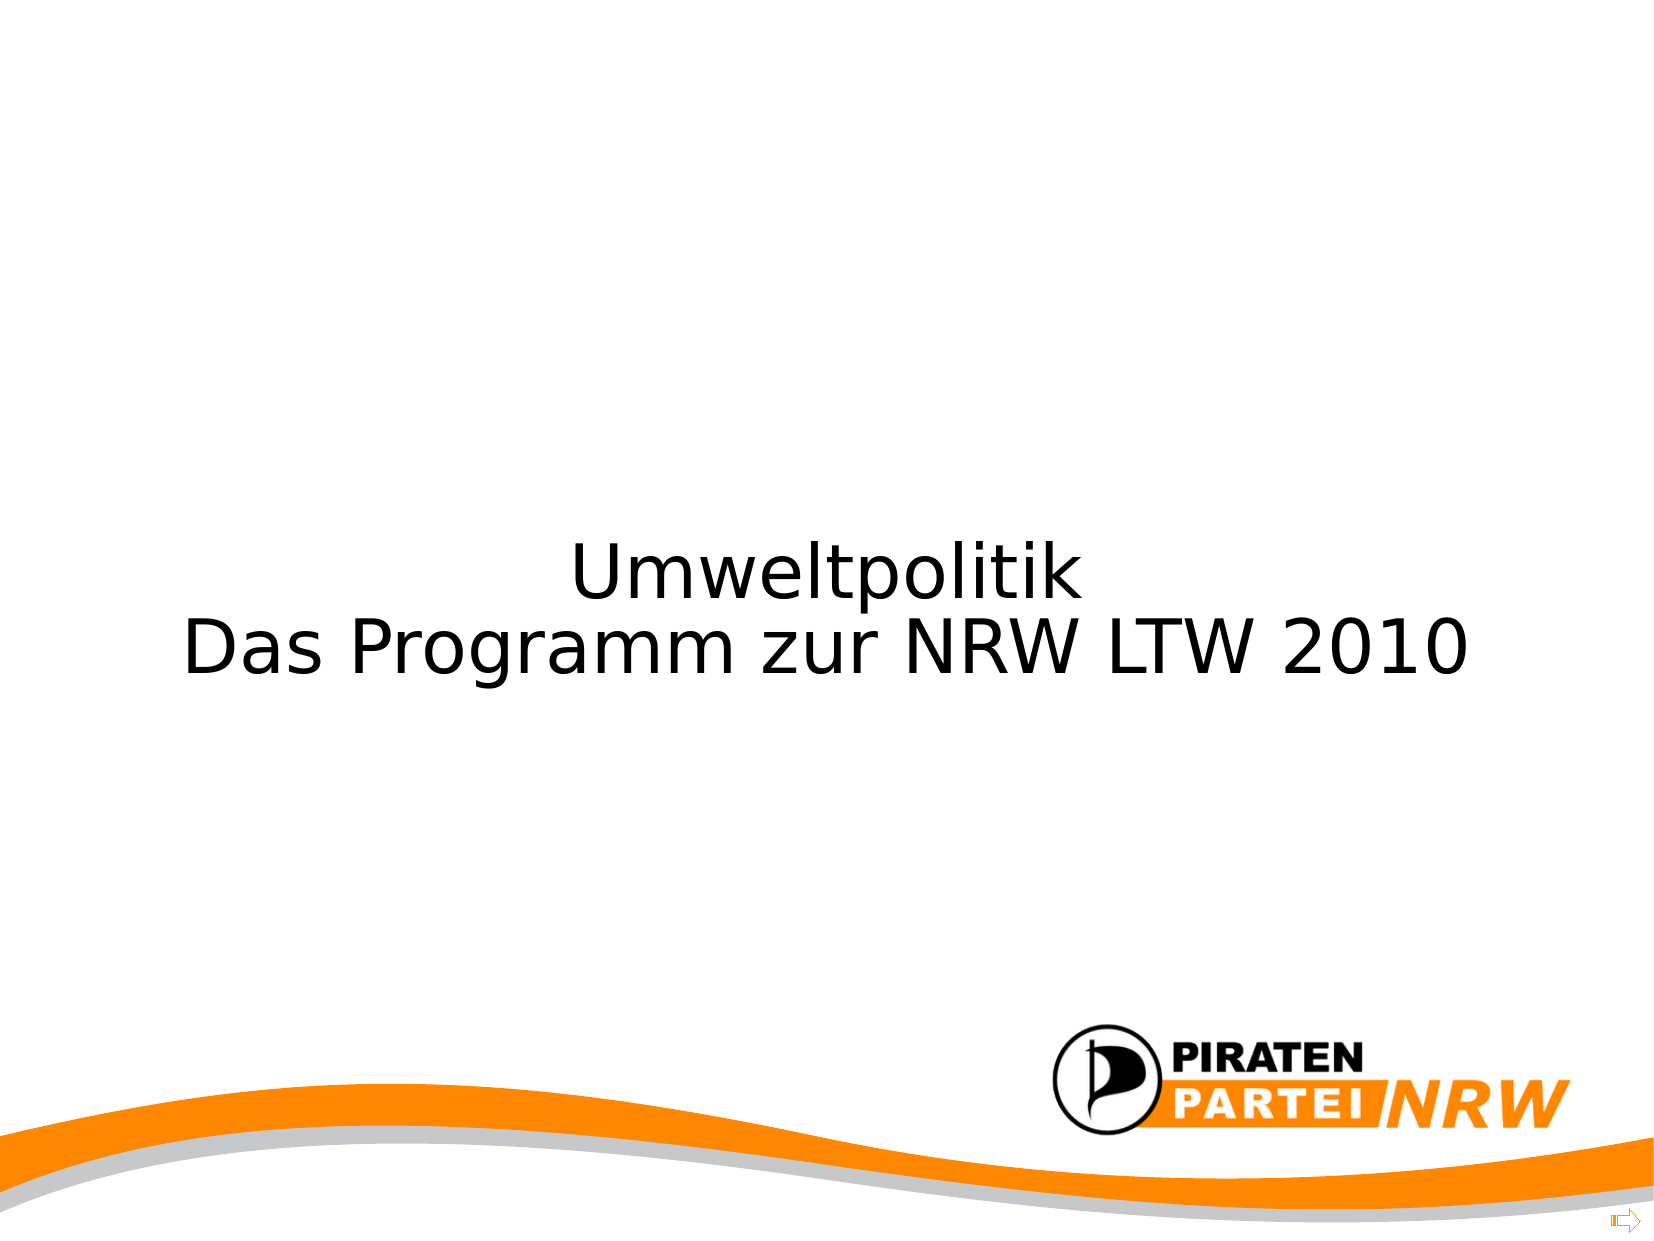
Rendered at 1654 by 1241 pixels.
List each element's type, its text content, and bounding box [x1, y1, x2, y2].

text_box Umweltpolitik [554, 521, 1099, 624]
title Das Programm zur NRW LTW 2010 [82, 604, 1571, 692]
picture [1045, 1021, 1579, 1140]
